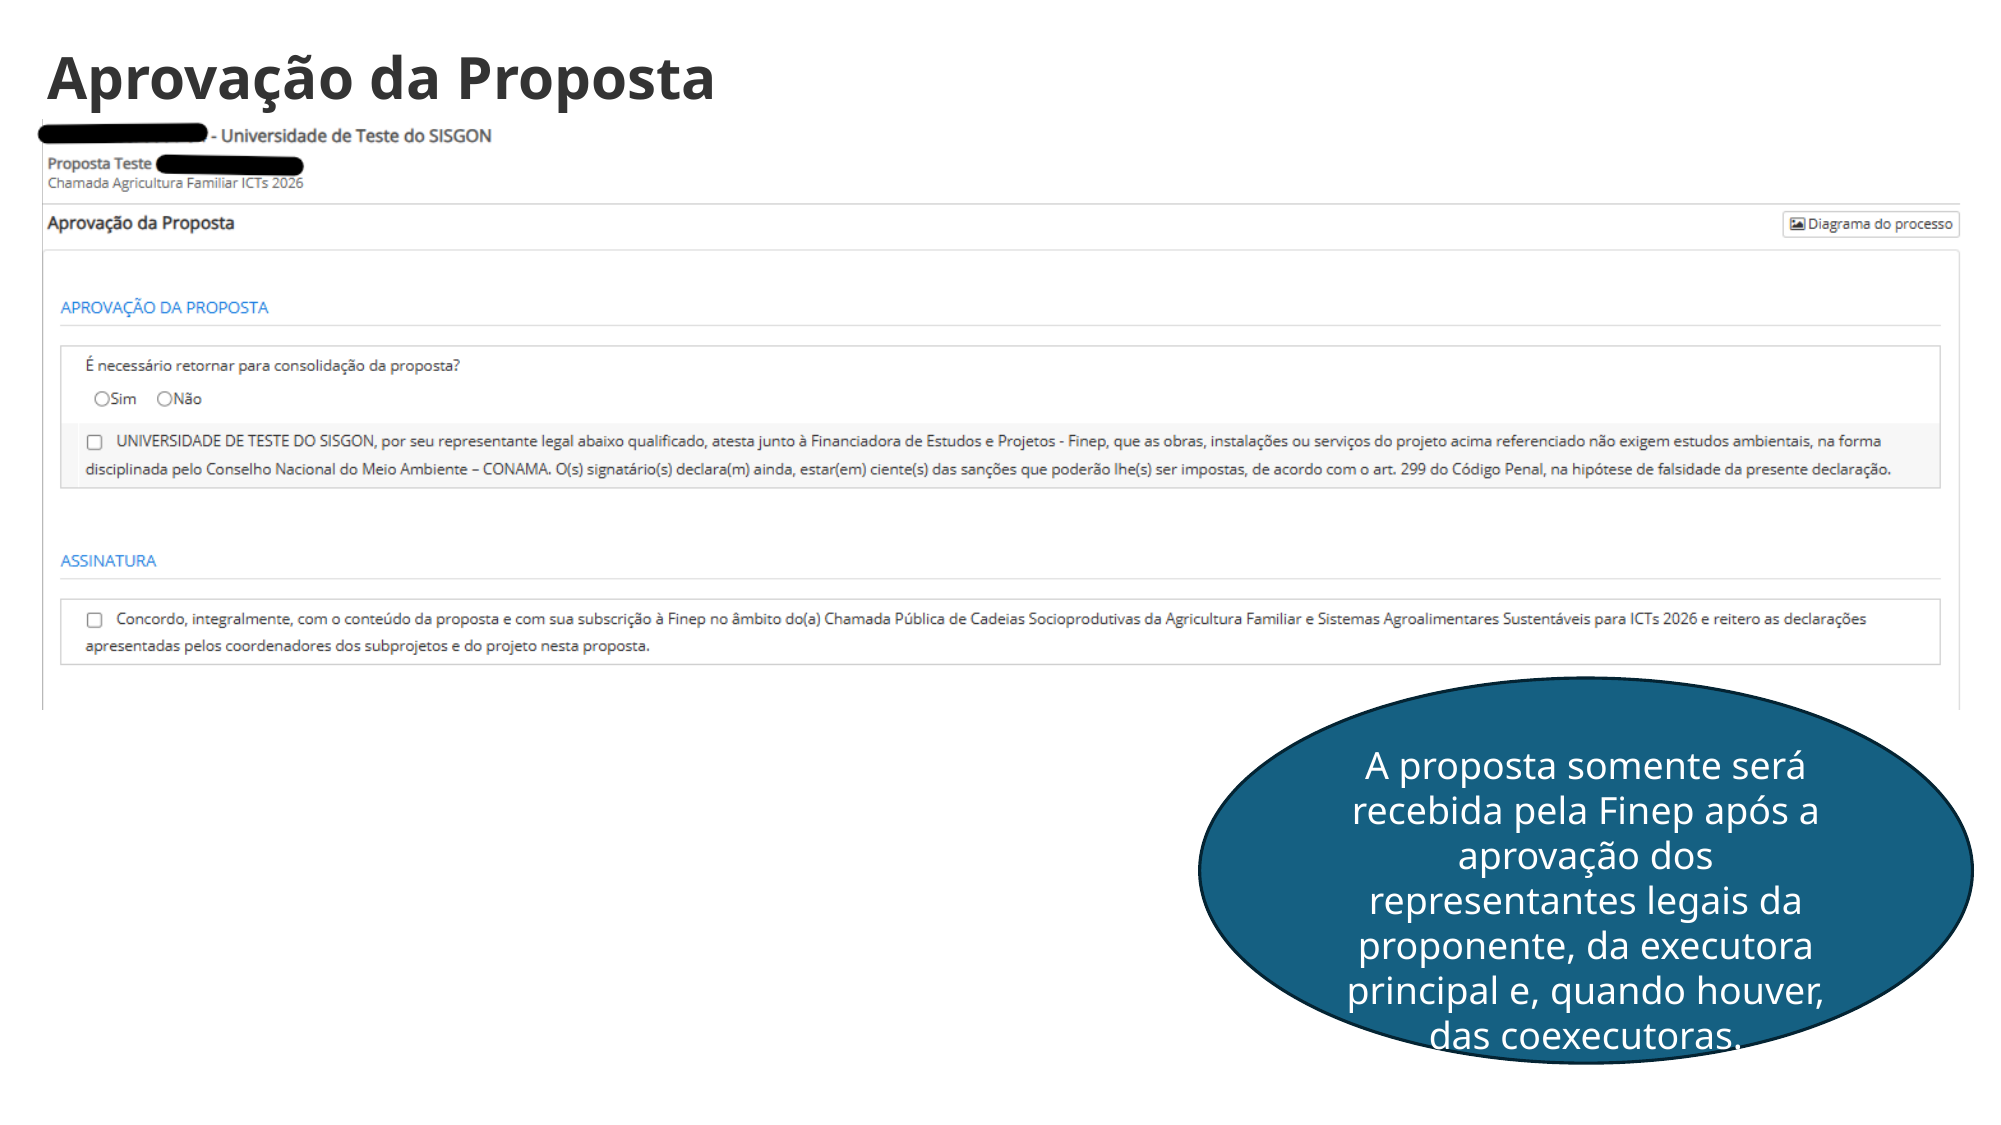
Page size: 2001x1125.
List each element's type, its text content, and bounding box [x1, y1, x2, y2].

text_box A proposta somente será recebida pela Finep após a aprovação dos representantes legais da proponente, da executora principal e, quando houver, das coexecutoras. [1199, 678, 1973, 1064]
title Aprovação da Proposta [32, 29, 1982, 120]
picture [36, 120, 1964, 710]
